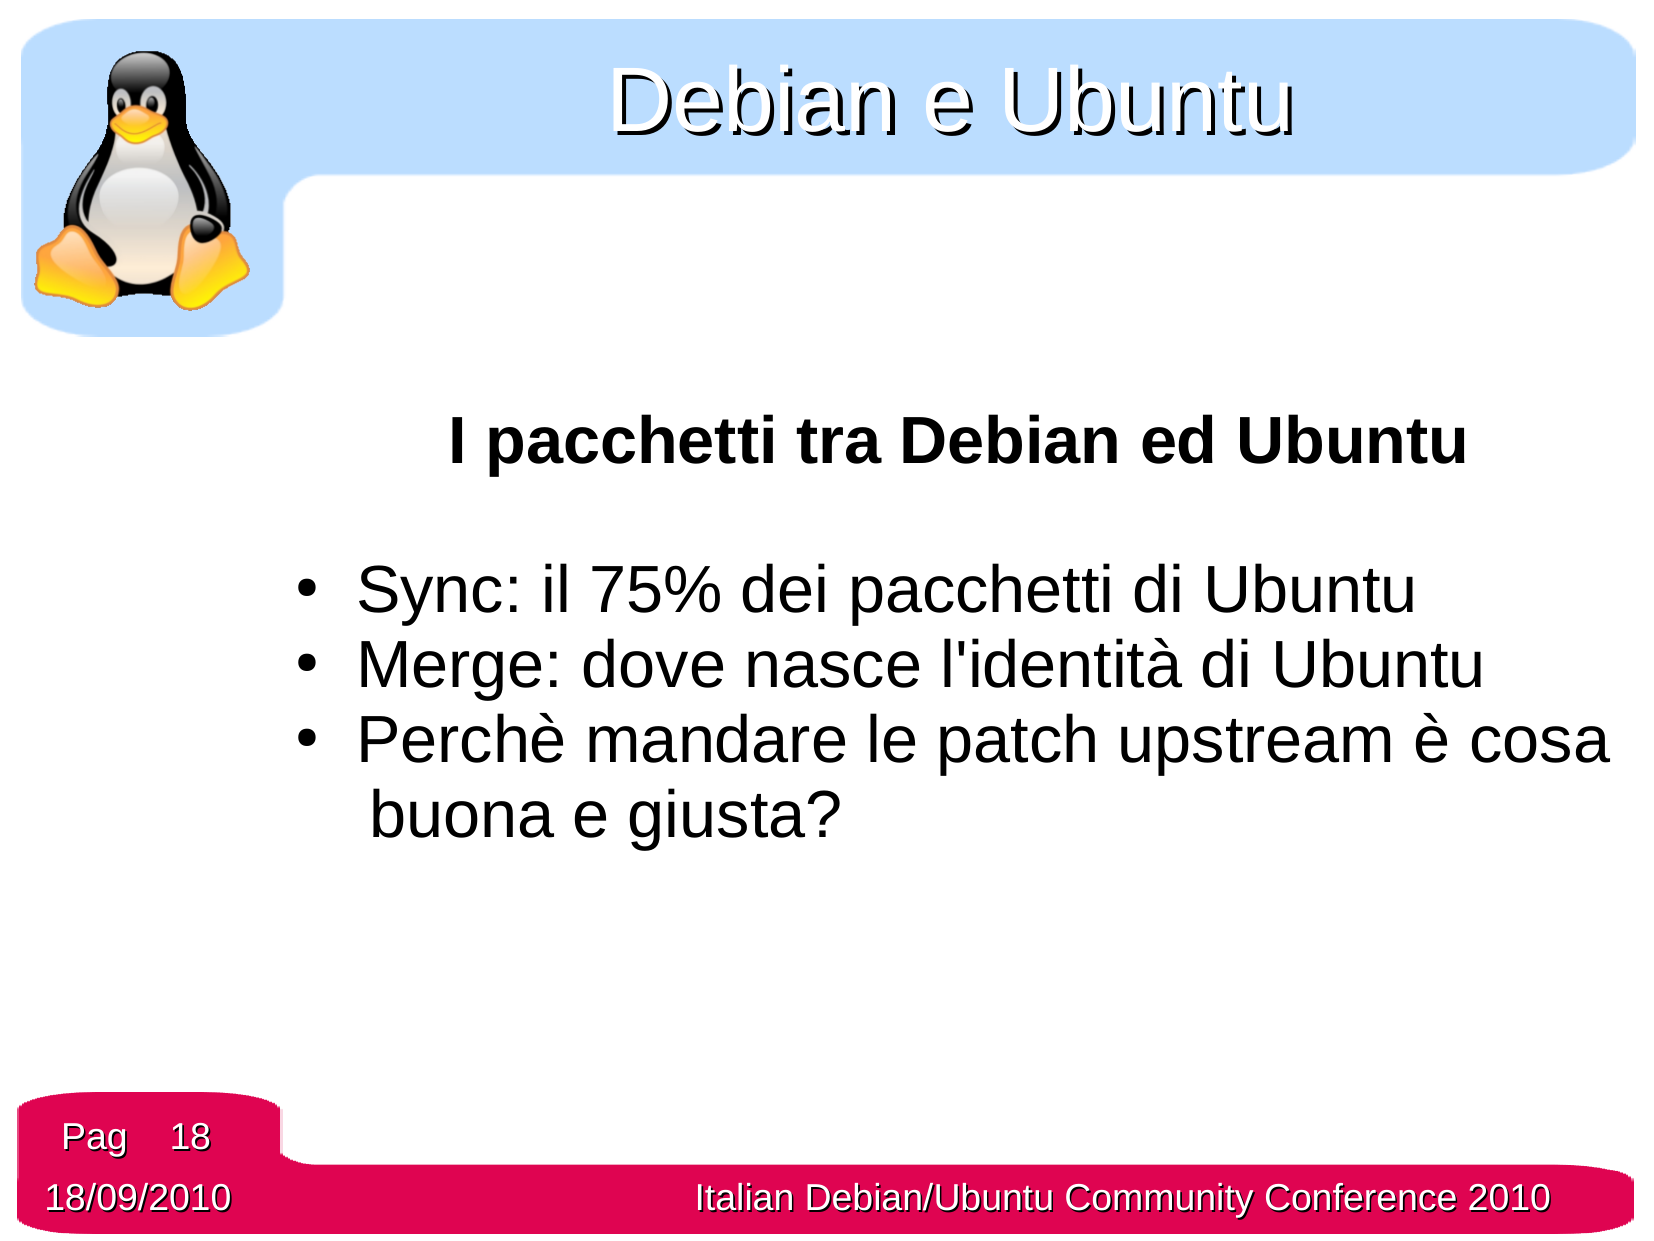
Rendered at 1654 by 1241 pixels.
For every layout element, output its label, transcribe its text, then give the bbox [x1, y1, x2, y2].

text_box 18/09/2010 [29, 1169, 296, 1241]
subtitle I pacchetti tra Debian ed Ubuntu Sync: il 75% dei pacchetti di Ubuntu Merge: dove nasce l'identità di Ubuntu Perchè mandare le patch upstream è cosa buona e giusta? [295, 206, 1625, 1123]
picture [17, 1092, 1634, 1234]
title Debian e Ubuntu [265, 3, 1636, 196]
picture [21, 19, 1636, 337]
text_box Pag <number> [46, 1108, 266, 1182]
text_box Italian Debian/Ubuntu Community Conference 2010 [679, 1169, 1566, 1241]
